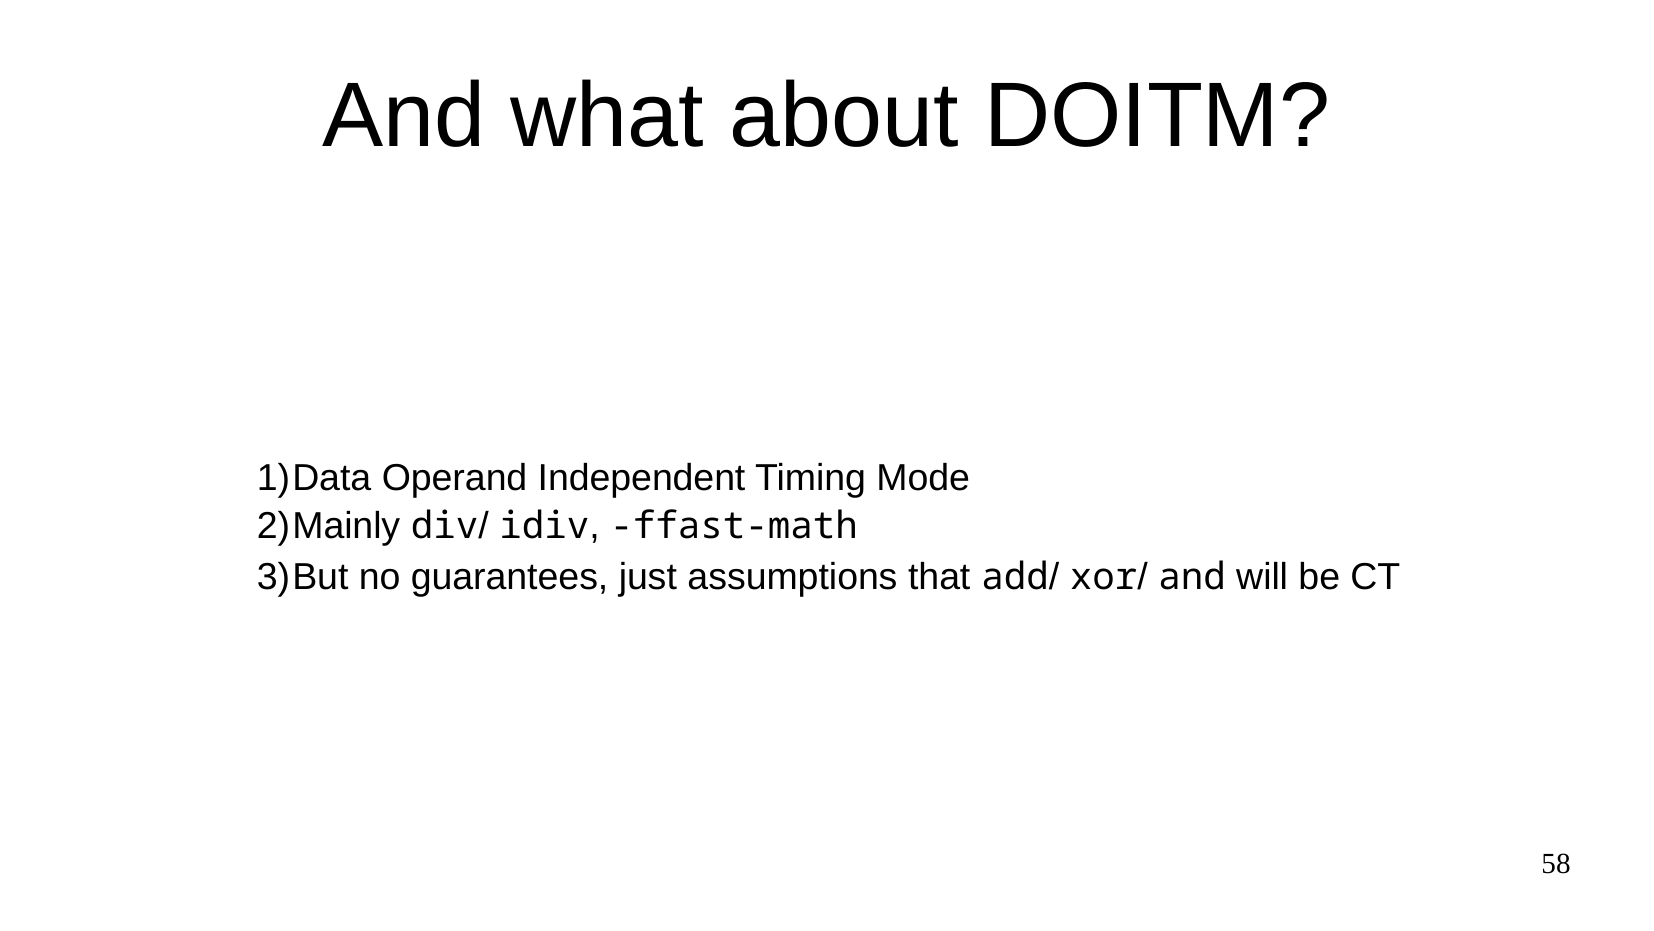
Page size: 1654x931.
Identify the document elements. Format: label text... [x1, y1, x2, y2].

title And what about DOITM? [82, 37, 1571, 193]
text_box Data Operand Independent Timing Mode Mainly div/ idiv, -ffast-math But no guarantees, just assumptions that add/ xor/ and will be CT [242, 448, 1441, 609]
